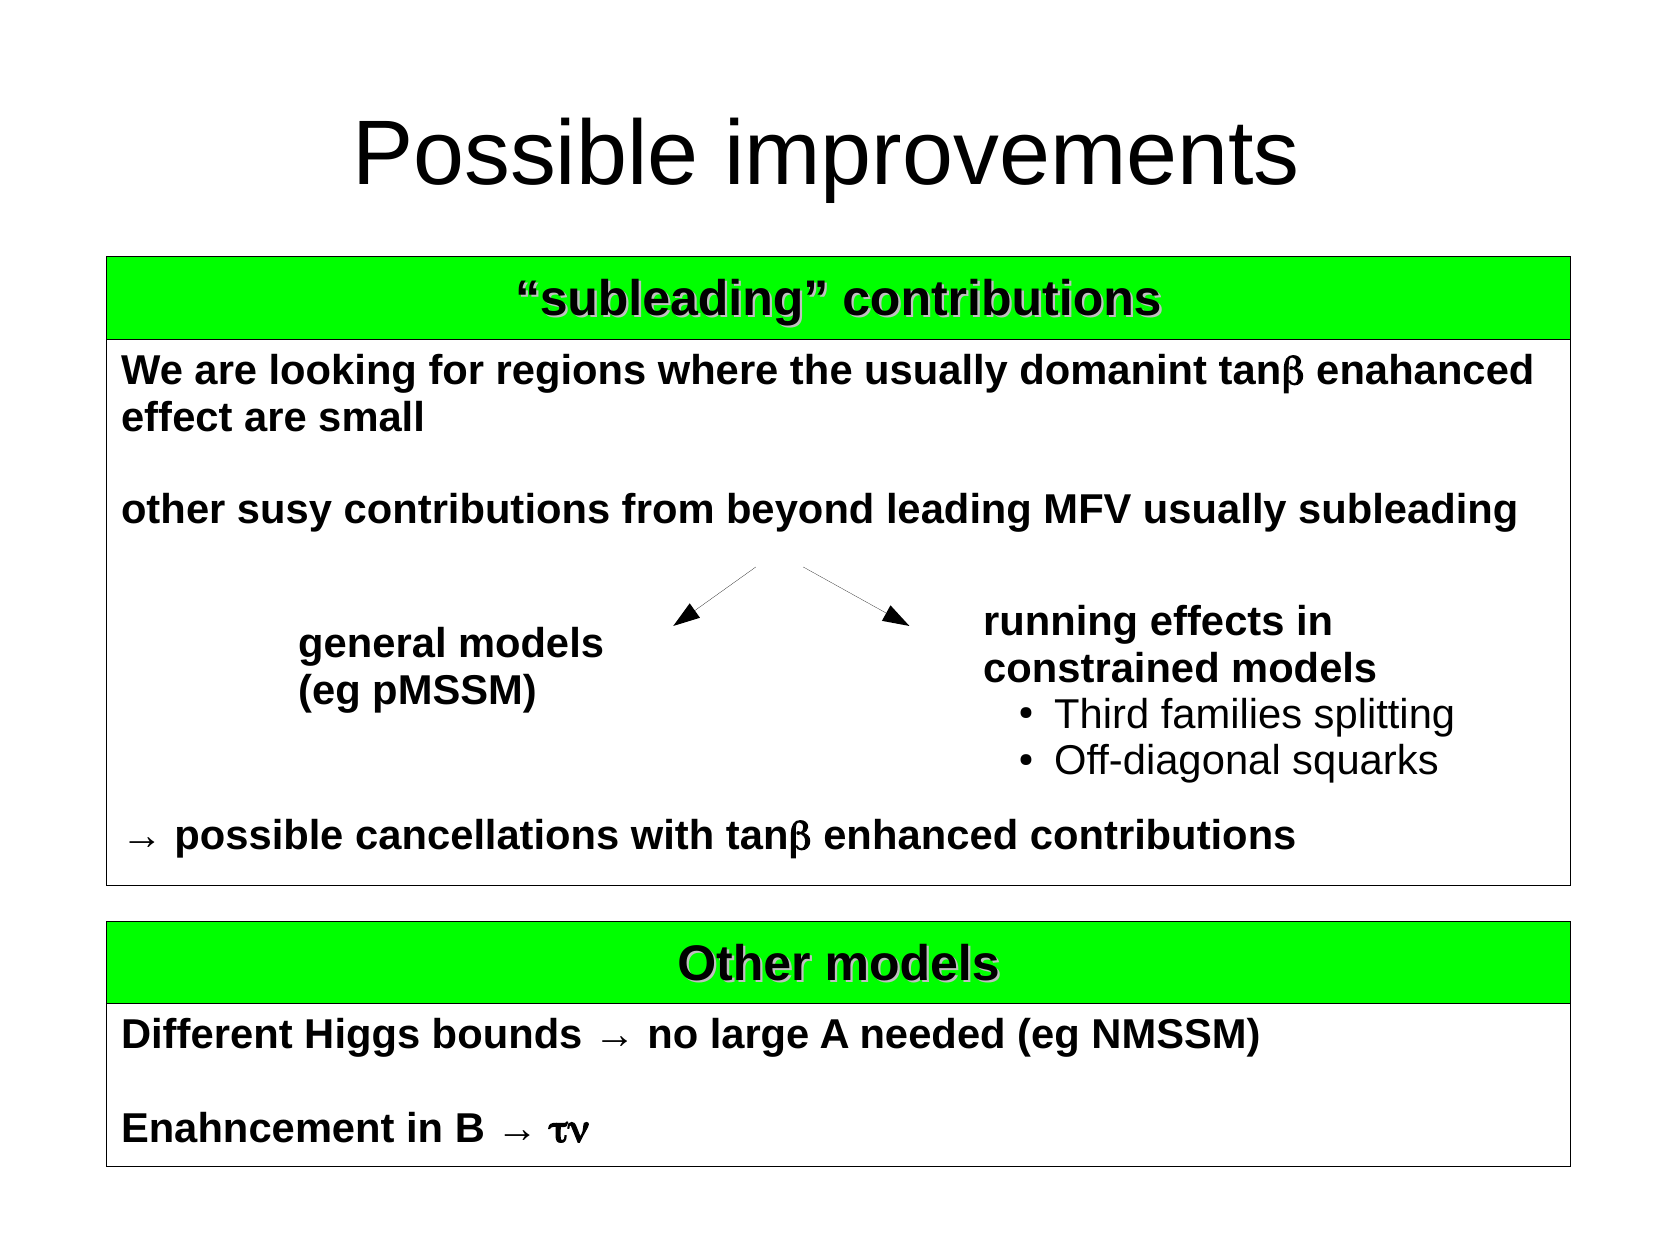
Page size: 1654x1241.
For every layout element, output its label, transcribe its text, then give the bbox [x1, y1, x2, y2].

text_box Other models [106, 921, 1571, 1003]
title Possible improvements [82, 49, 1571, 257]
text_box “subleading” contributions [106, 256, 1571, 339]
text_box general models (eg pMSSM) [283, 612, 638, 721]
text_box Different Higgs bounds → no large A needed (eg NMSSM) Enahncement in B → tn [106, 1003, 1571, 1167]
text_box We are looking for regions where the usually domanint tanb enahanced effect are small other susy contributions from beyond leading MFV usually subleading → possible cancellations with tanb enhanced contributions [107, 340, 1570, 885]
